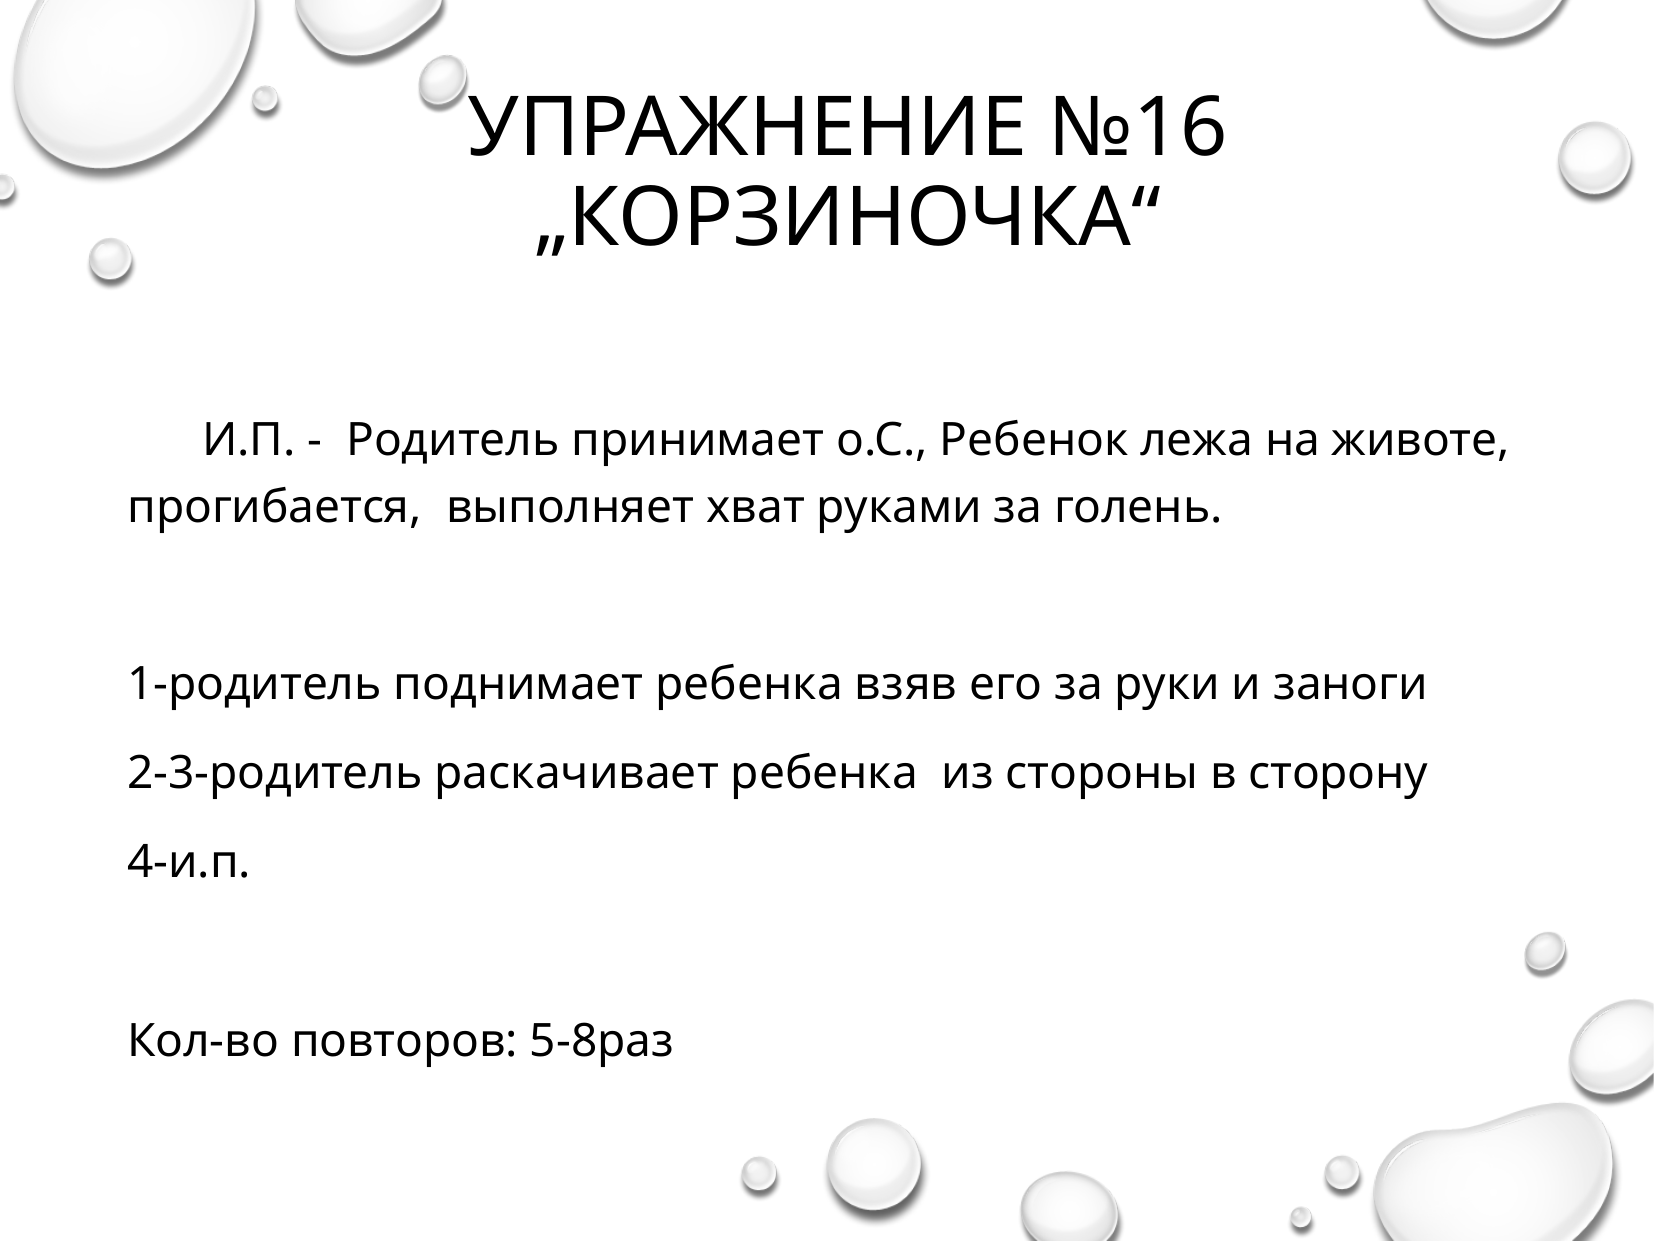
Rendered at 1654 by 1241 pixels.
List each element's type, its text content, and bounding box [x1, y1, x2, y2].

subtitle И.П. - Родитель принимает о.С., Ребенок лежа на животе, прогибается, выполняет хват руками за голень. 1-родитель поднимает ребенка взяв его за руки и заноги 2-3-родитель раскачивает ребенка из стороны в сторону 4-и.п. Кол-во повторов: 5-8раз [106, 324, 1546, 1140]
title Упражнение №16 „Корзиночка“ [141, 76, 1554, 270]
